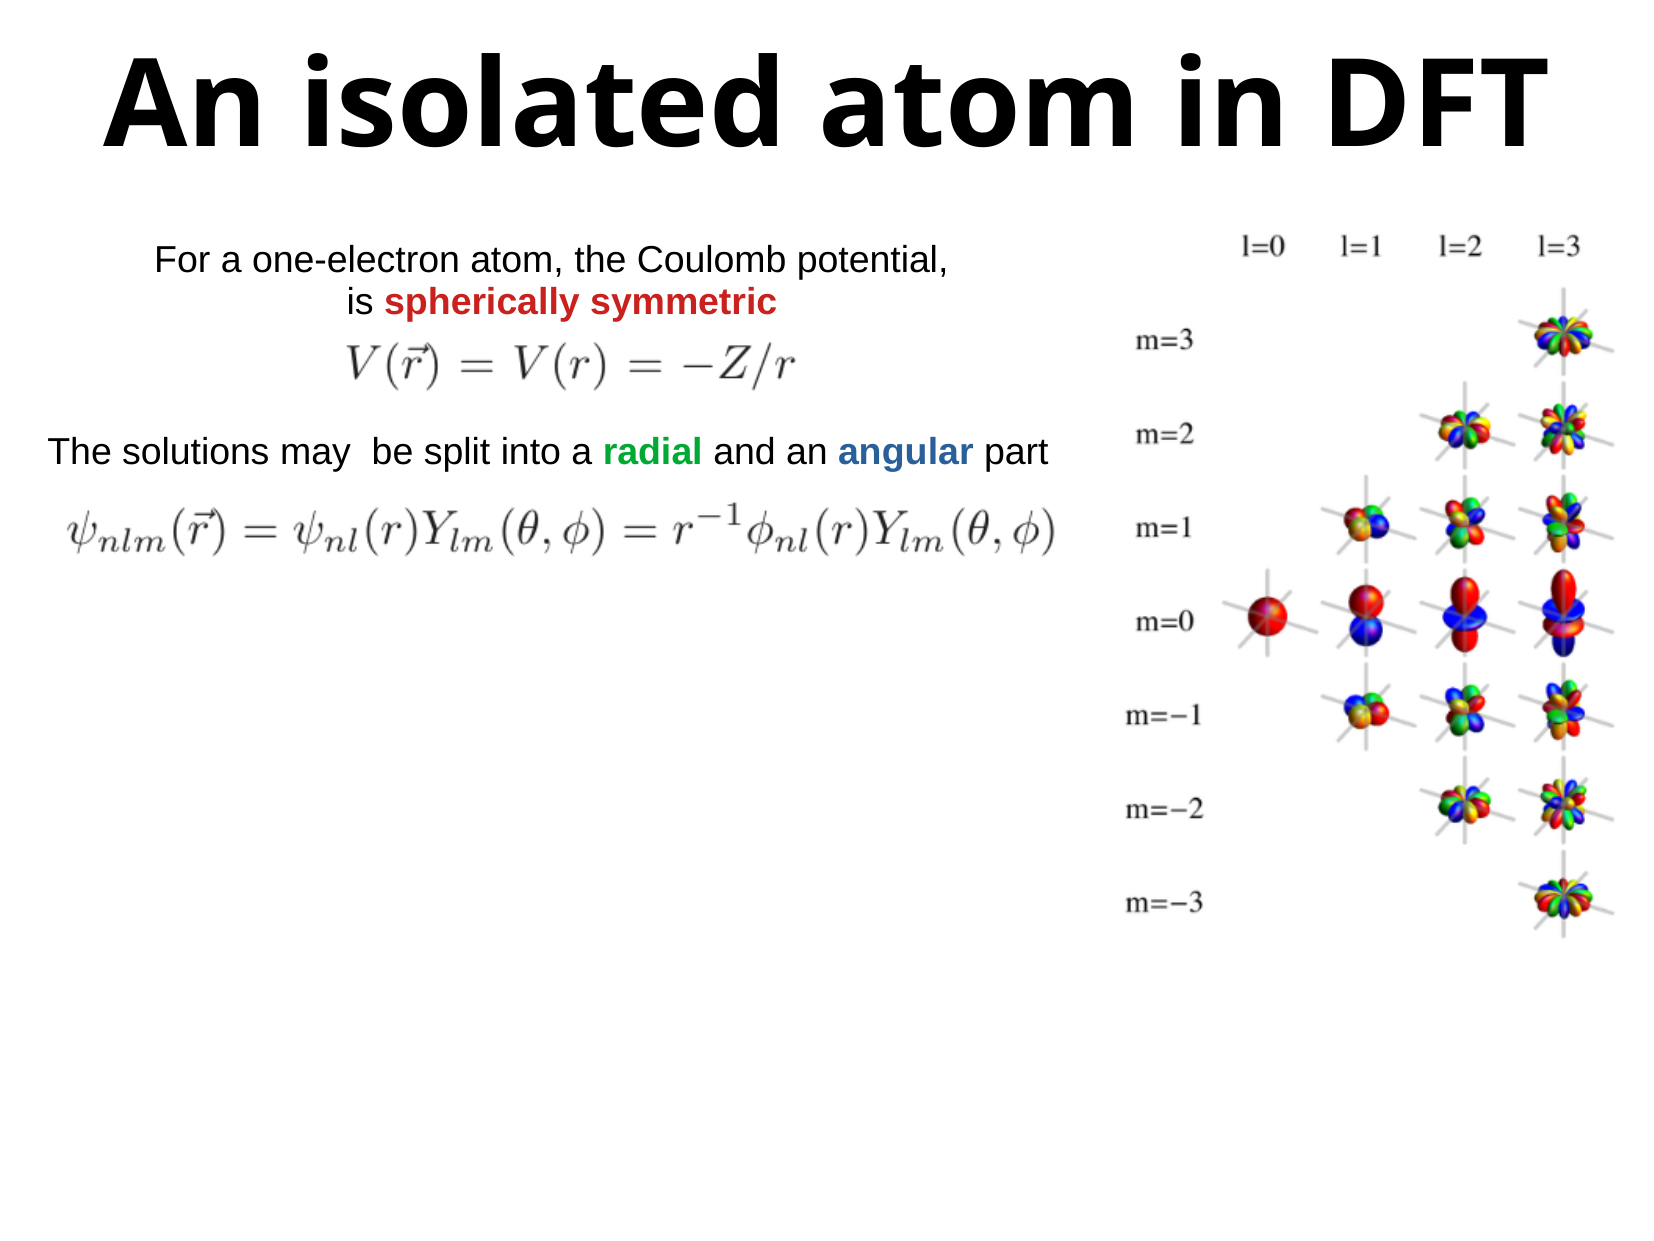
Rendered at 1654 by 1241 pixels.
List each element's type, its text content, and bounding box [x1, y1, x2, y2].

text_box For a one-electron atom, the Coulomb potential, is spherically symmetric [111, 231, 1012, 331]
picture [8, 481, 1081, 586]
text_box The solutions may be split into a radial and an angular part [21, 423, 1066, 482]
picture [330, 331, 810, 406]
title An isolated atom in DFT [82, 25, 1571, 172]
picture [1120, 229, 1621, 946]
